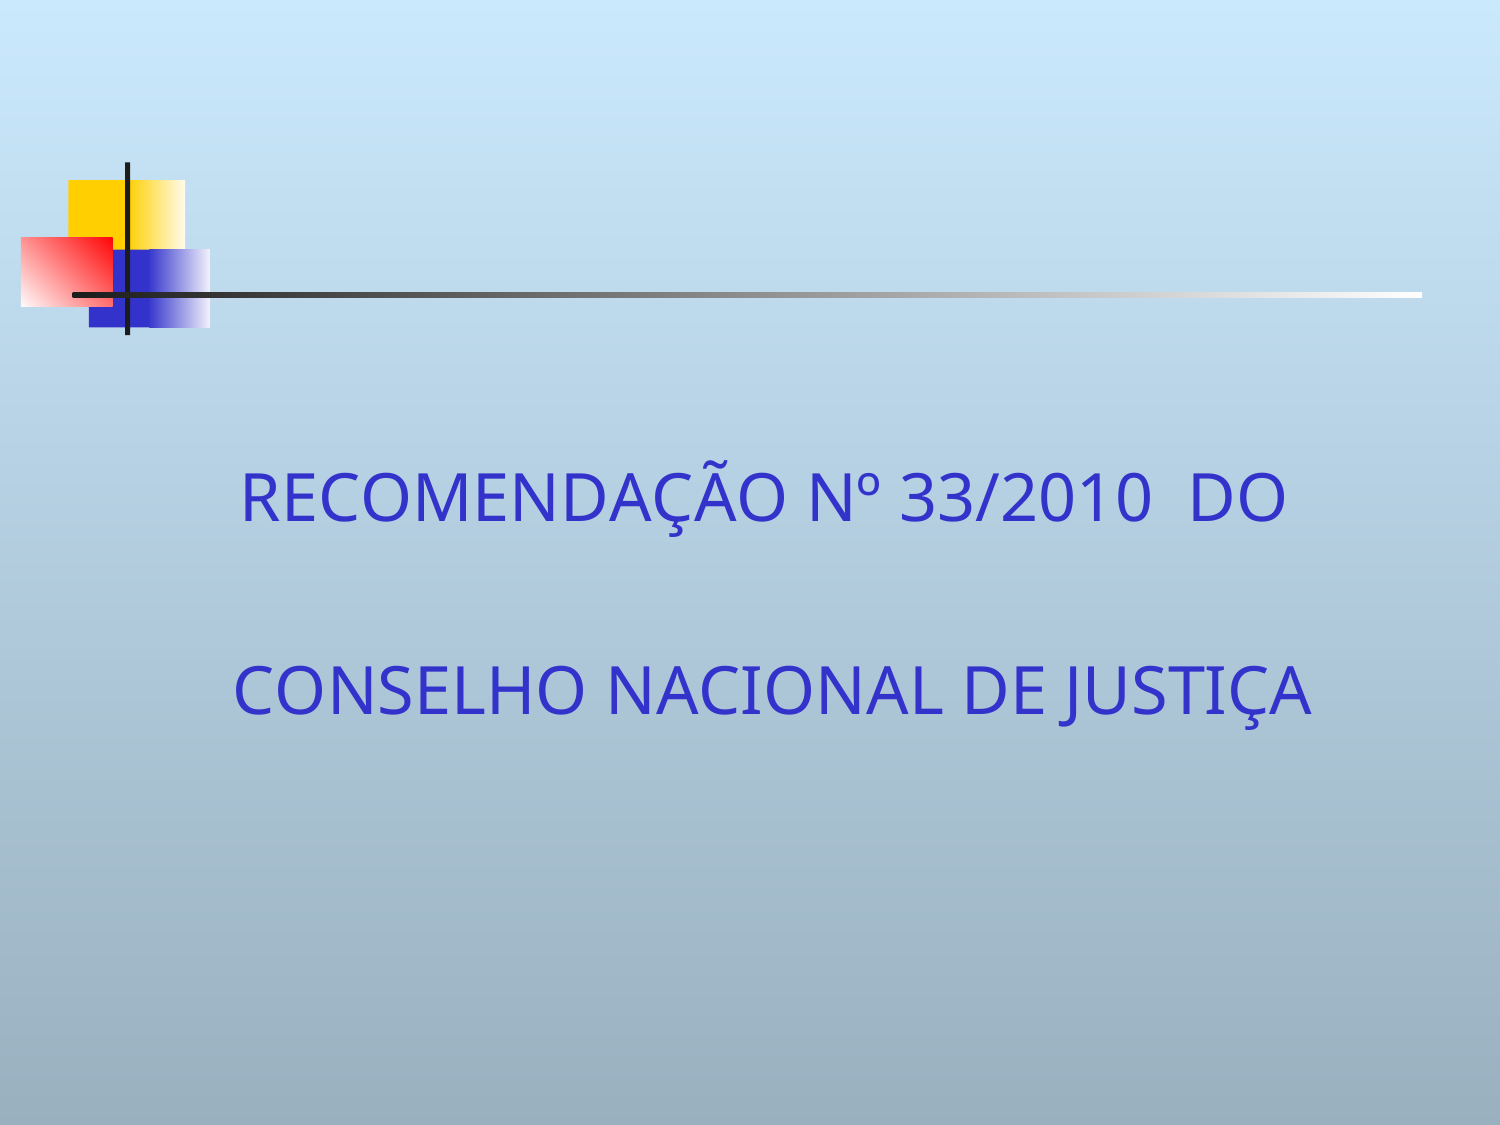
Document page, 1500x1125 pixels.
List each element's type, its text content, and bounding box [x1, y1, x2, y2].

list RECOMENDAÇÃO Nº 33/2010 DO CONSELHO NACIONAL DE JUSTIÇA [135, 350, 1411, 1026]
